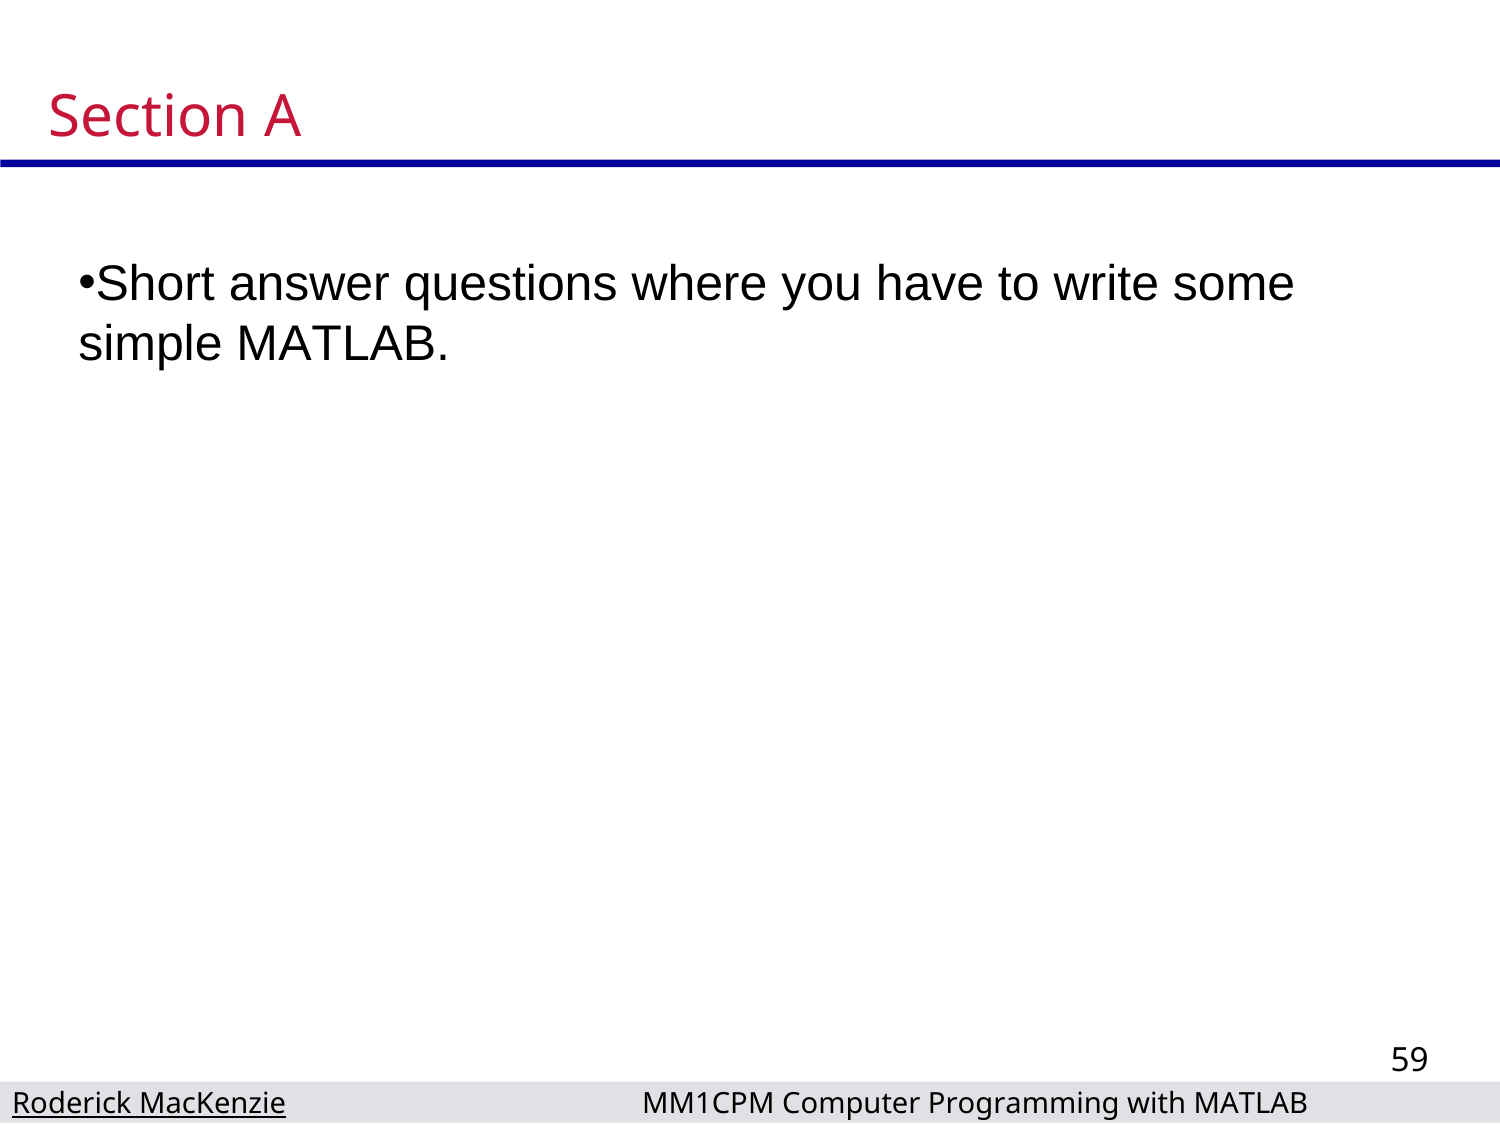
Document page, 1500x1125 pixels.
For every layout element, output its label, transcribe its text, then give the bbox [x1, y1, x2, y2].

title Section A [34, 61, 1144, 166]
text_box <number> [1375, 1030, 1500, 1101]
text_box Short answer questions where you have to write some simple MATLAB. [63, 243, 1344, 379]
